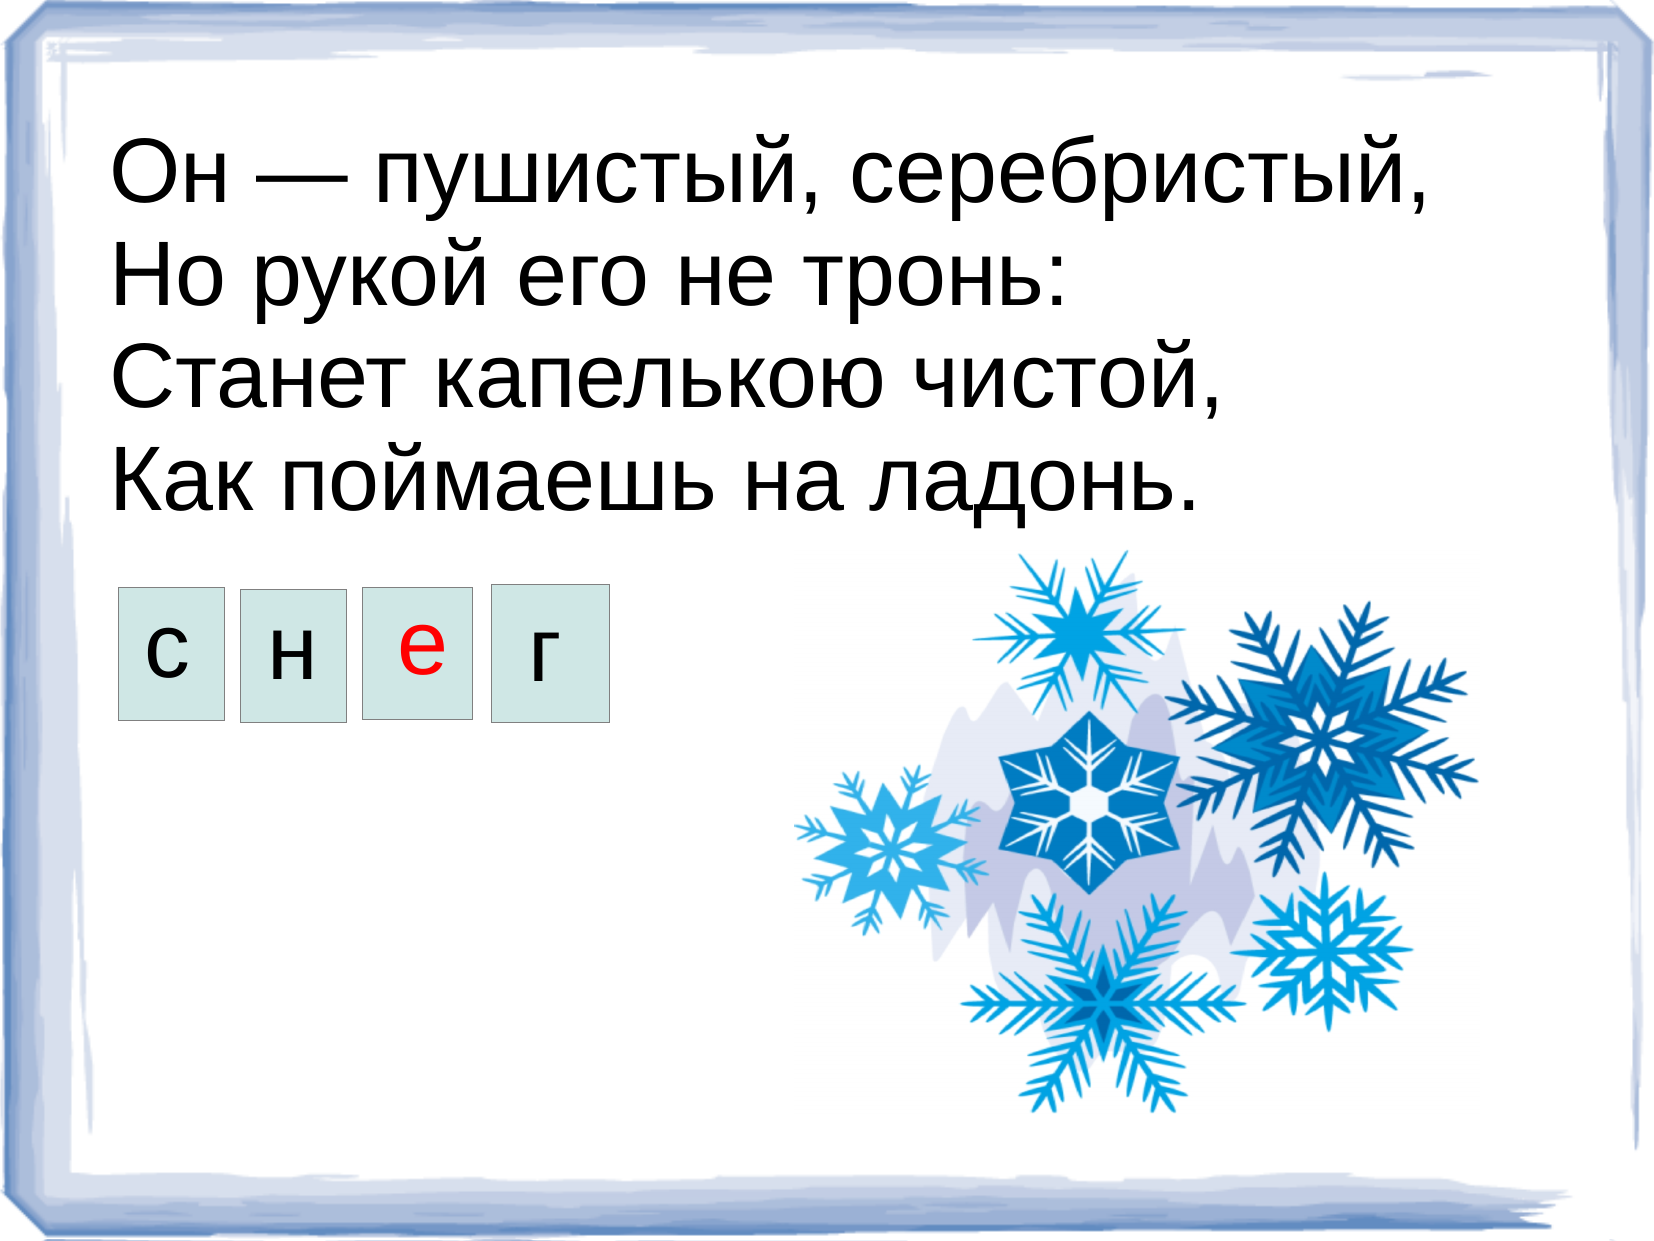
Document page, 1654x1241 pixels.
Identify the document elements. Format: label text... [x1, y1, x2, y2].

text_box [334, 589, 347, 723]
text_box [240, 589, 252, 723]
text_box с [130, 587, 237, 721]
text_box [362, 587, 382, 720]
text_box г [513, 590, 577, 723]
text_box [118, 587, 130, 721]
picture [0, 0, 1654, 1241]
text_box н [252, 589, 334, 723]
text_box е [382, 584, 477, 720]
text_box Он — пушистый, серебристый, Но рукой его не тронь: Станет капелькою чистой, Как поймаешь на ладонь. [94, 112, 1595, 538]
text_box [491, 584, 610, 723]
